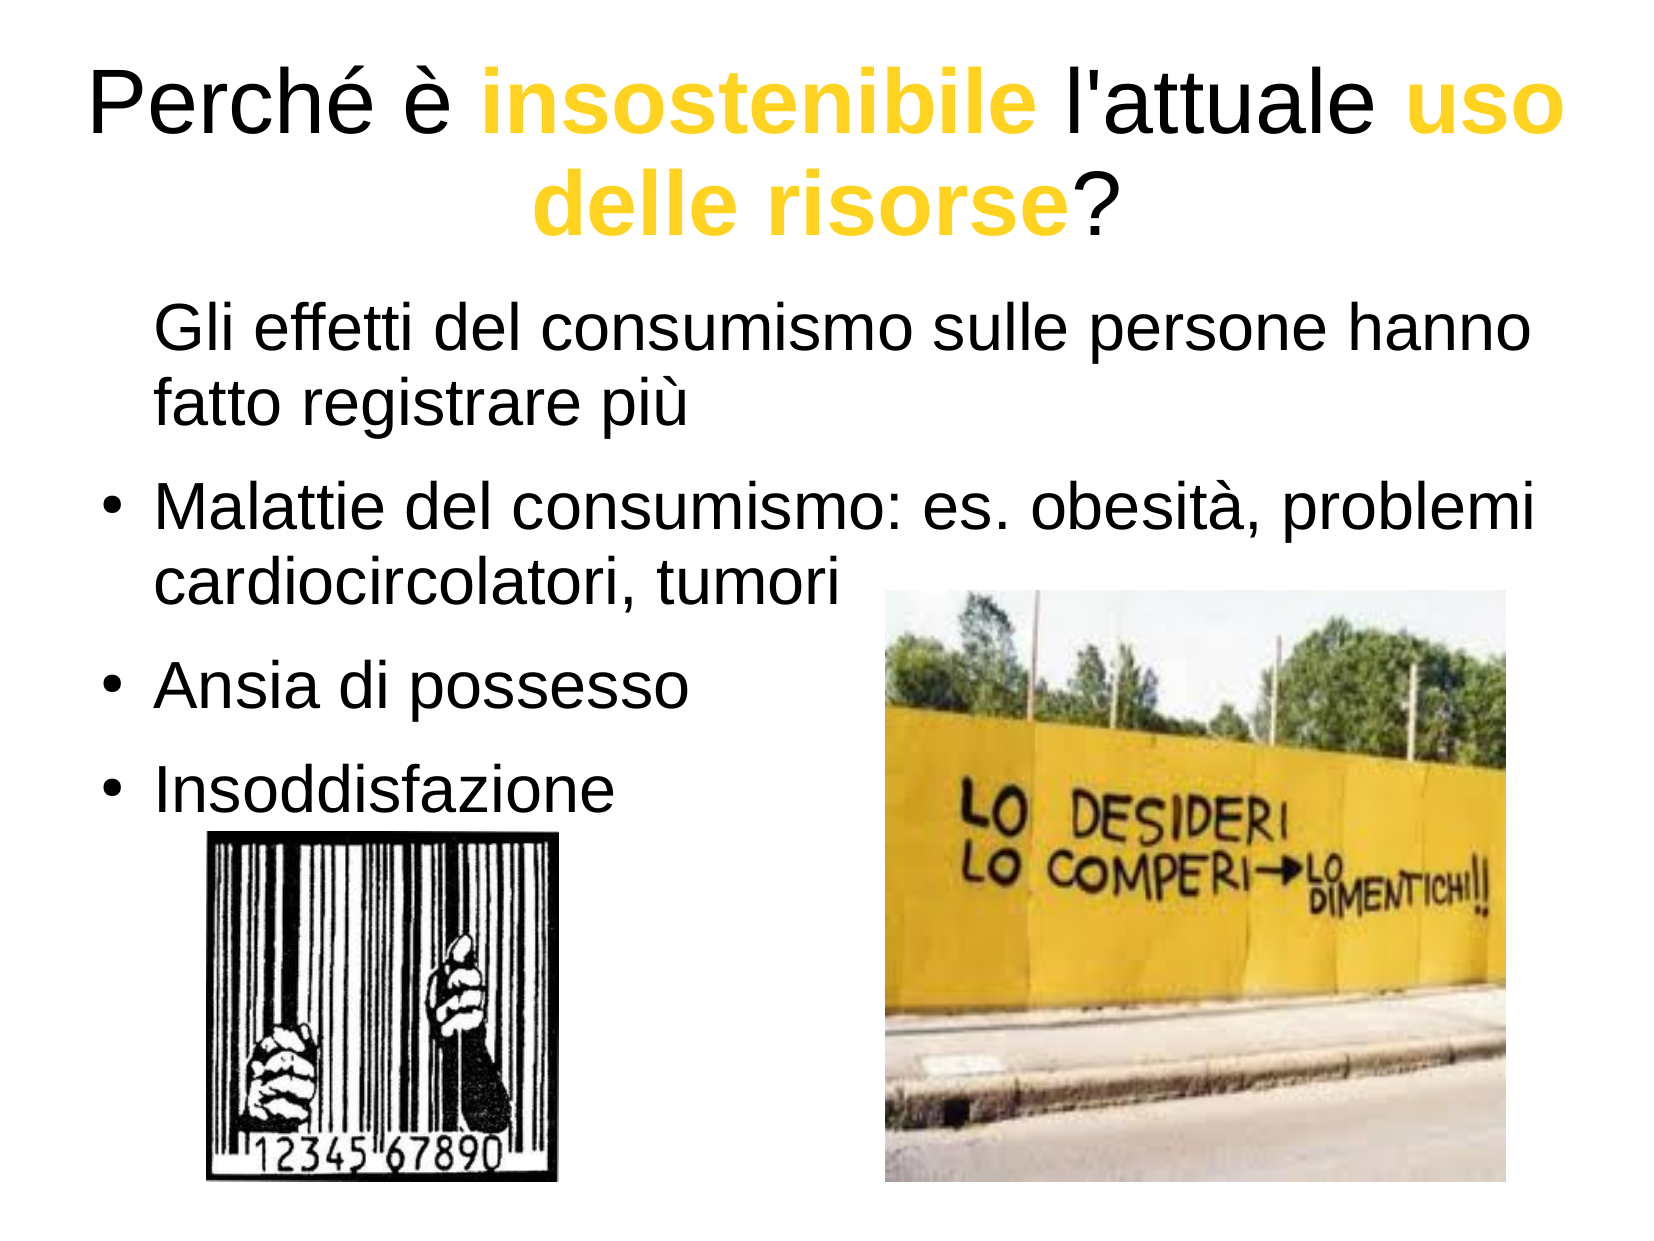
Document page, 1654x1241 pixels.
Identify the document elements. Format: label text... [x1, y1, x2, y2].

picture [885, 590, 1506, 1182]
picture [206, 831, 559, 1182]
title Perché è insostenibile l'attuale uso delle risorse? [82, 49, 1571, 257]
list Gli effetti del consumismo sulle persone hanno fatto registrare più Malattie del consumismo: es. obesità, problemi cardiocircolatori, tumori Ansia di possesso Insoddisfazione [82, 290, 1571, 1109]
